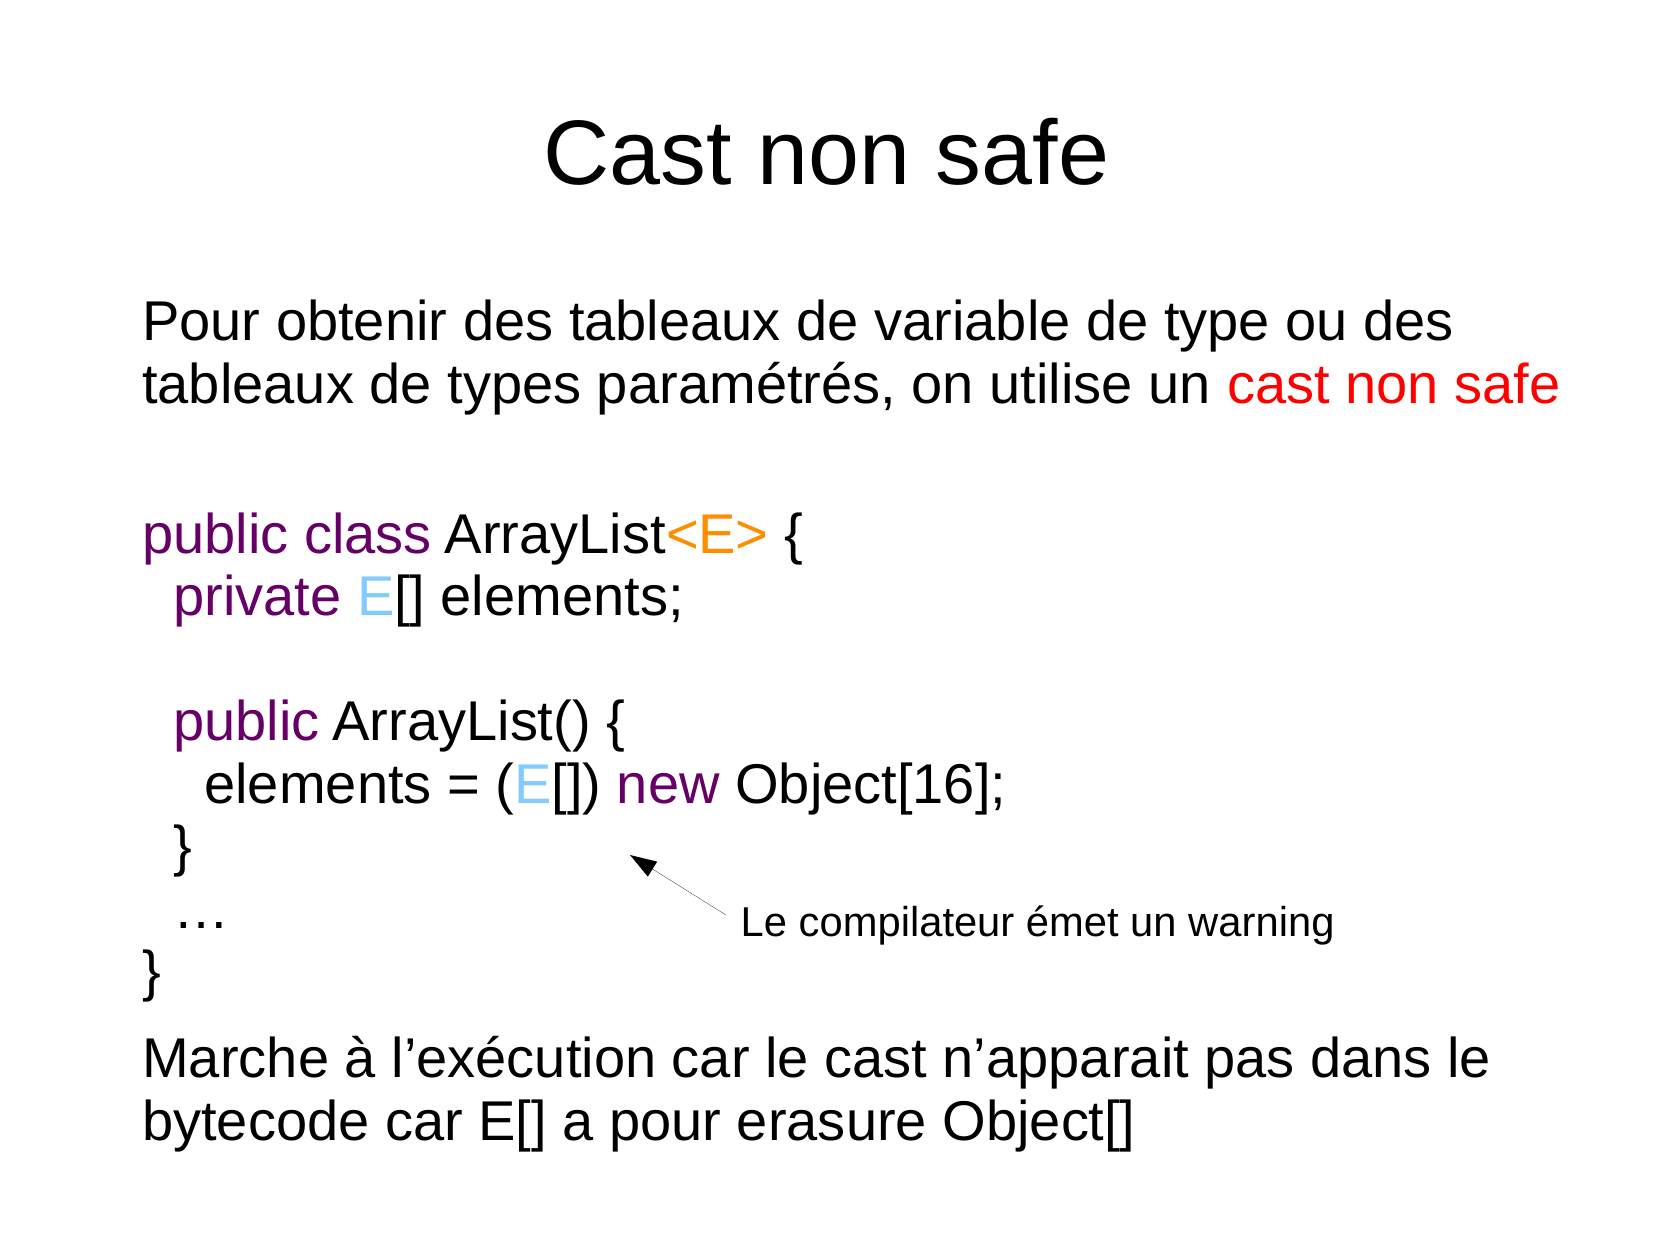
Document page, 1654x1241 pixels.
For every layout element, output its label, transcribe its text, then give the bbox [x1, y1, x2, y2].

text_box Le compilateur émet un warning [725, 890, 1350, 953]
list Pour obtenir des tableaux de variable de type ou des tableaux de types paramétrés, on utilise un cast non safe public class ArrayList<E> { private E[] elements; public ArrayList() { elements = (E[]) new Object[16]; } … } Marche à l’exécution car le cast n’apparait pas dans le bytecode car E[] a pour erasure Object[] [82, 290, 1571, 1171]
title Cast non safe [82, 49, 1571, 257]
